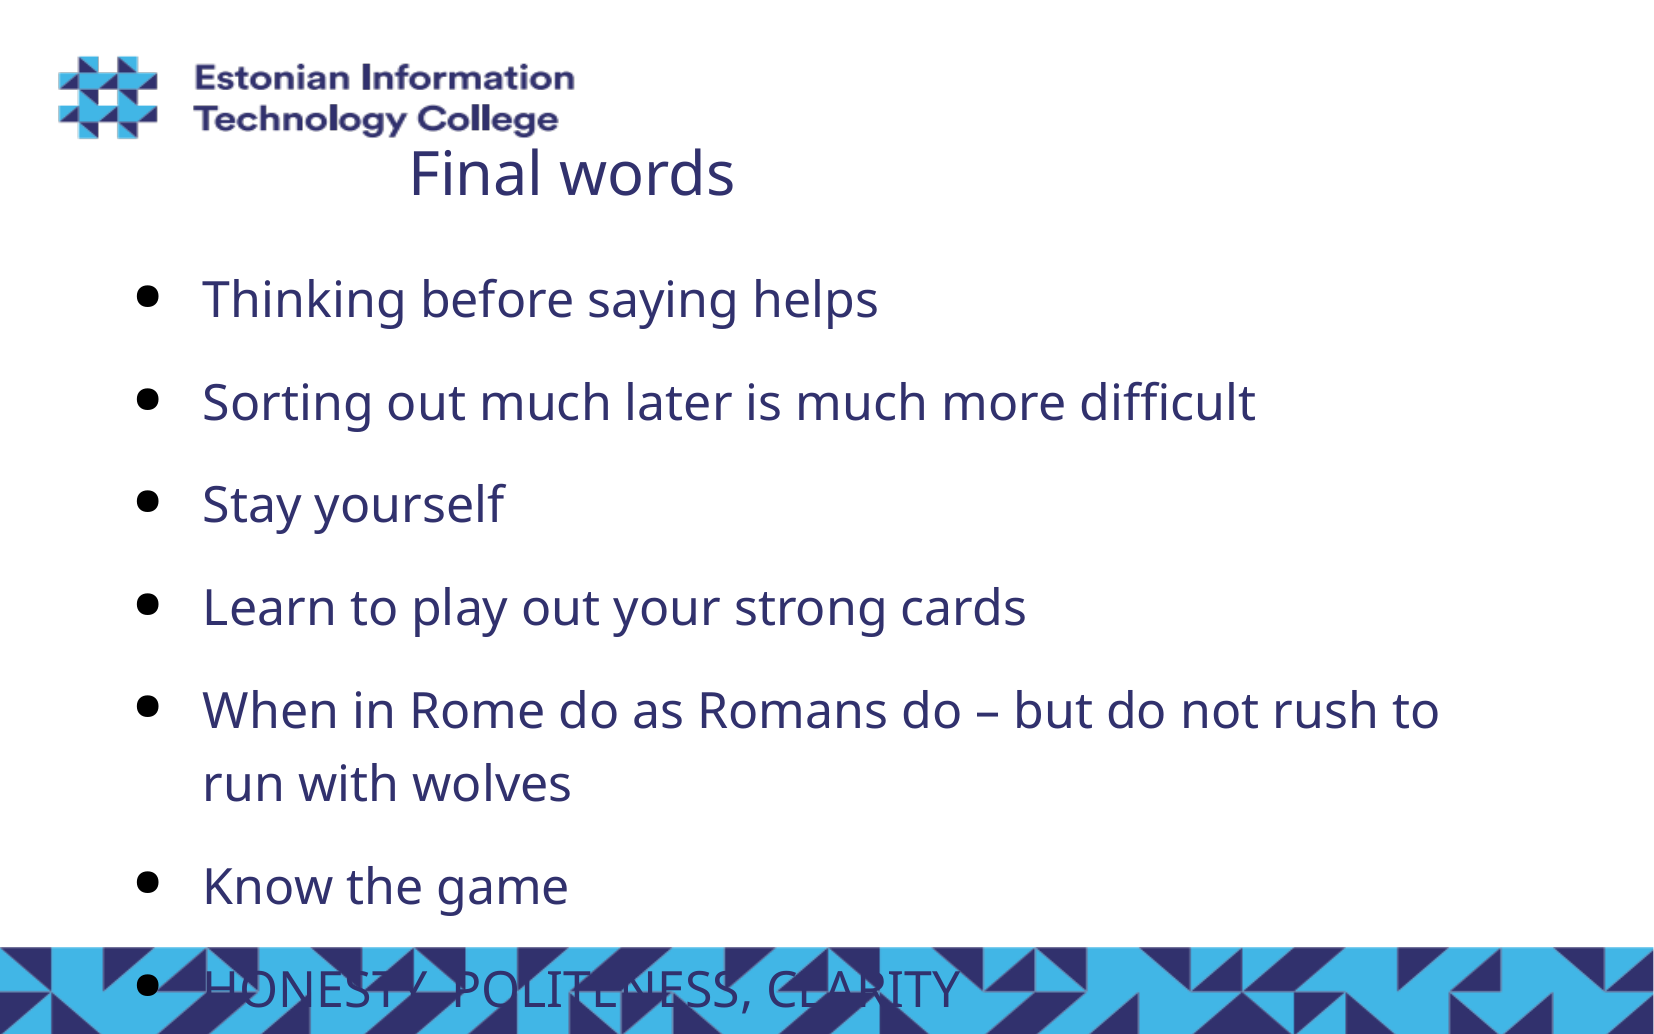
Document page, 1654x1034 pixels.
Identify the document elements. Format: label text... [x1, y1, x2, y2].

list Thinking before saying helps Sorting out much later is much more difficult Stay yourself Learn to play out your strong cards When in Rome do as Romans do – but do not rush to run with wolves Know the game HONESTY, POLITENESS, CLARITY [121, 263, 1533, 1034]
title Final words [408, 82, 1533, 262]
